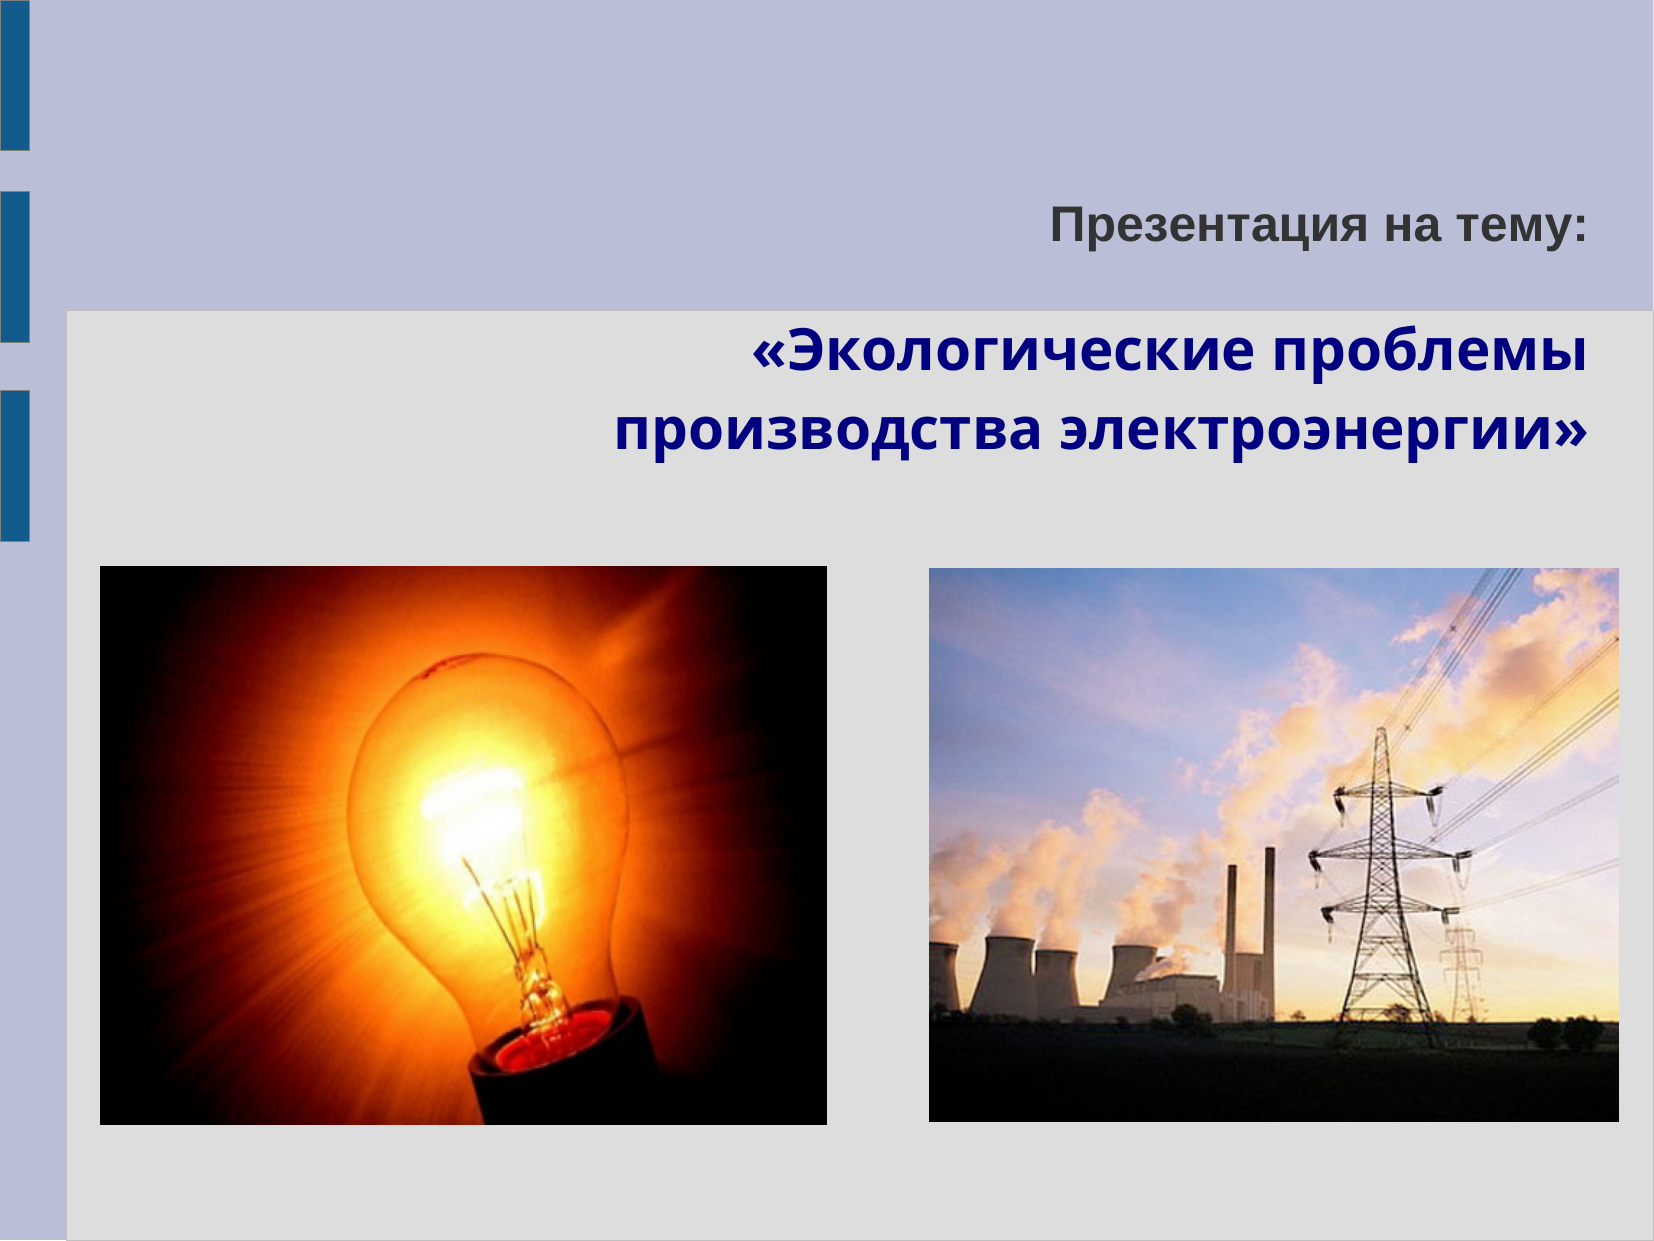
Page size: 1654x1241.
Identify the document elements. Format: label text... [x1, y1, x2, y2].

picture [929, 568, 1619, 1123]
picture [100, 566, 827, 1125]
title Презентация на тему: «Экологические проблемы производства электроэнергии» [177, 23, 1590, 473]
